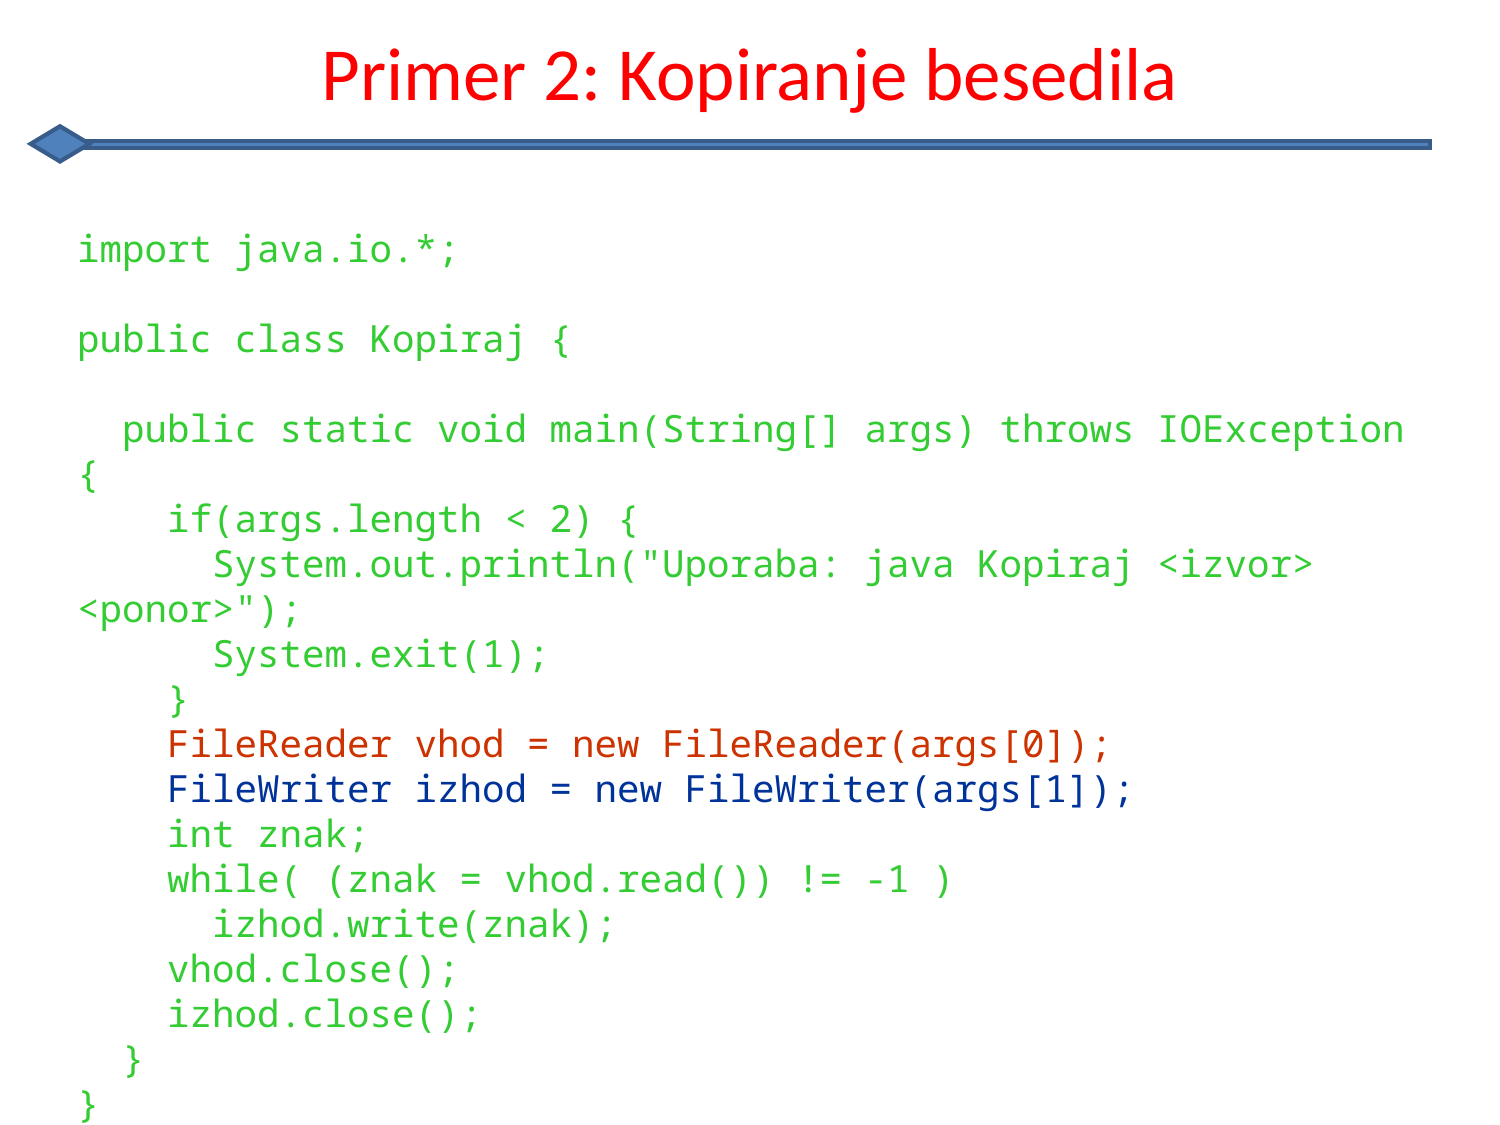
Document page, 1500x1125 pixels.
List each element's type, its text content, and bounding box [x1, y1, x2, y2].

title Primer 2: Kopiranje besedila [0, 0, 1500, 141]
text_box import java.io.*; public class Kopiraj { public static void main(String[] args) throws IOException { if(args.length < 2) { System.out.println("Uporaba: java Kopiraj <izvor> <ponor>"); System.exit(1); } FileReader vhod = new FileReader(args[0]); FileWriter izhod = new FileWriter(args[1]); int znak; while( (znak = vhod.read()) != -1 ) izhod.write(znak); vhod.close(); izhod.close(); } } [62, 216, 1463, 1125]
